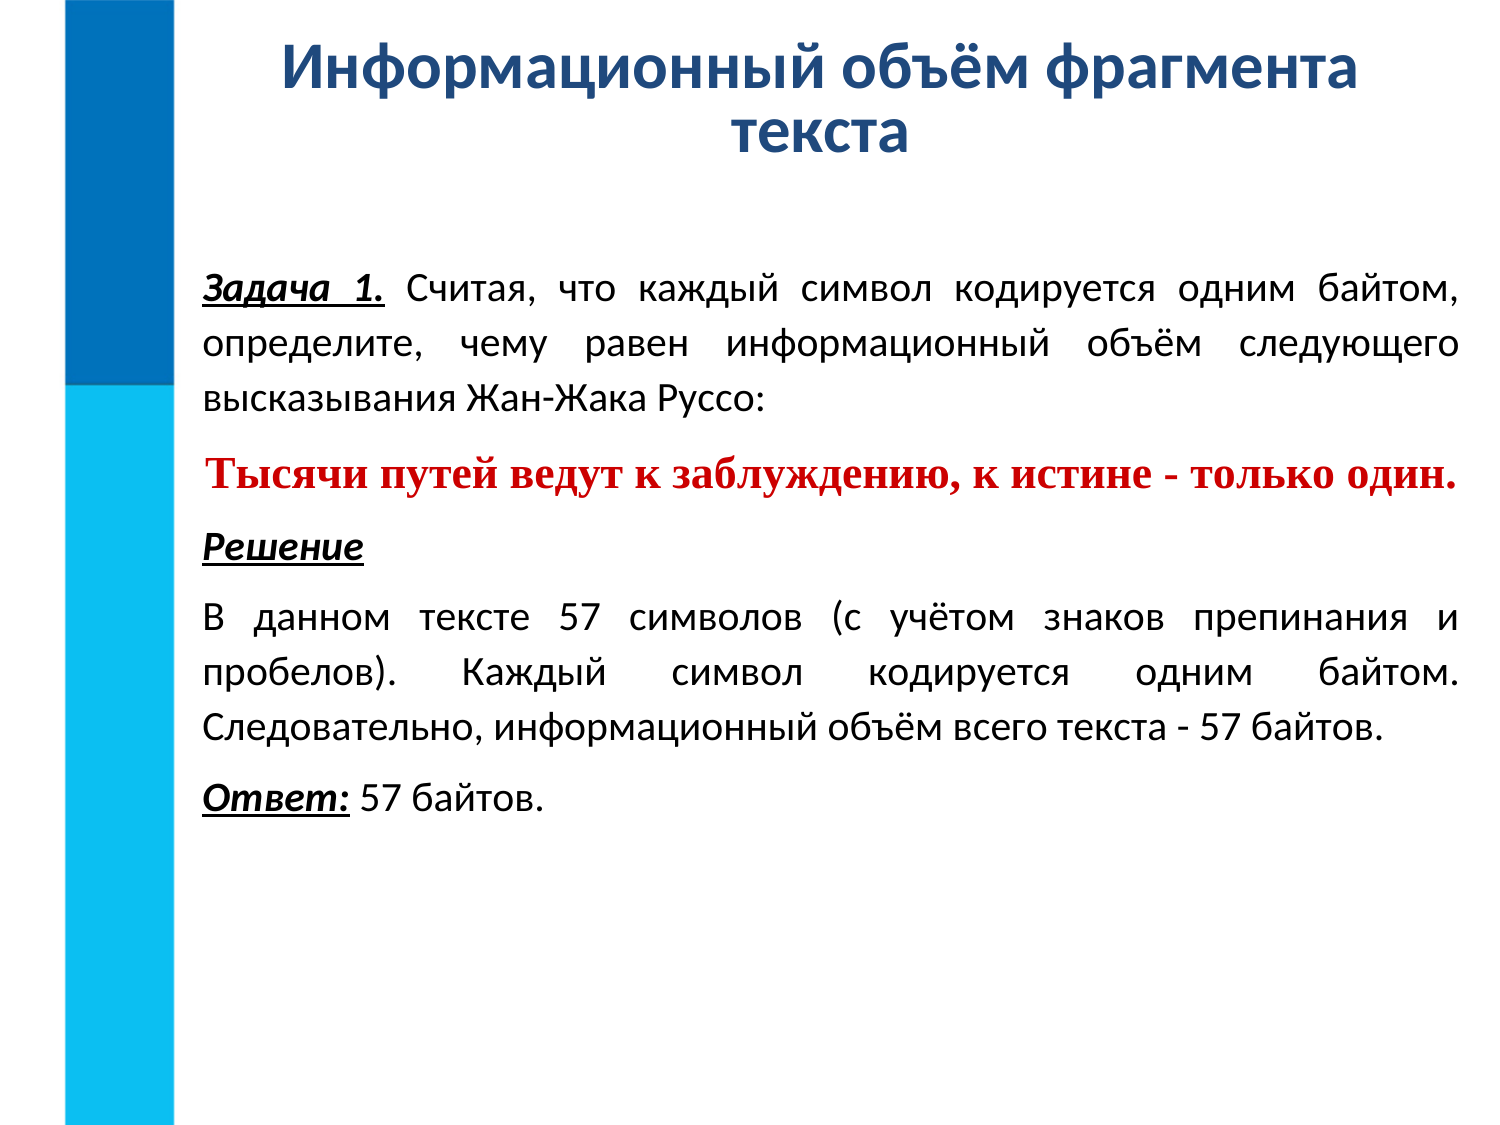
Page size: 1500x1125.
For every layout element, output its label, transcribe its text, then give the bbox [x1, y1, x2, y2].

text_box Задача 1. Считая, что каждый символ кодируется одним байтом, определите, чему равен информационный объём следующего высказывания Жан-Жака Руссо: Тысячи путей ведут к заблуждению, к истине - только один. Решение В данном тексте 57 символов (с учётом знаков препинания и пробелов). Каждый символ кодируется одним байтом. Следовательно, информационный объём всего текста - 57 байтов. Ответ: 57 байтов. [187, 247, 1476, 828]
text_box Информационный объём фрагмента текста [183, 30, 1459, 173]
picture [0, 0, 1500, 1125]
